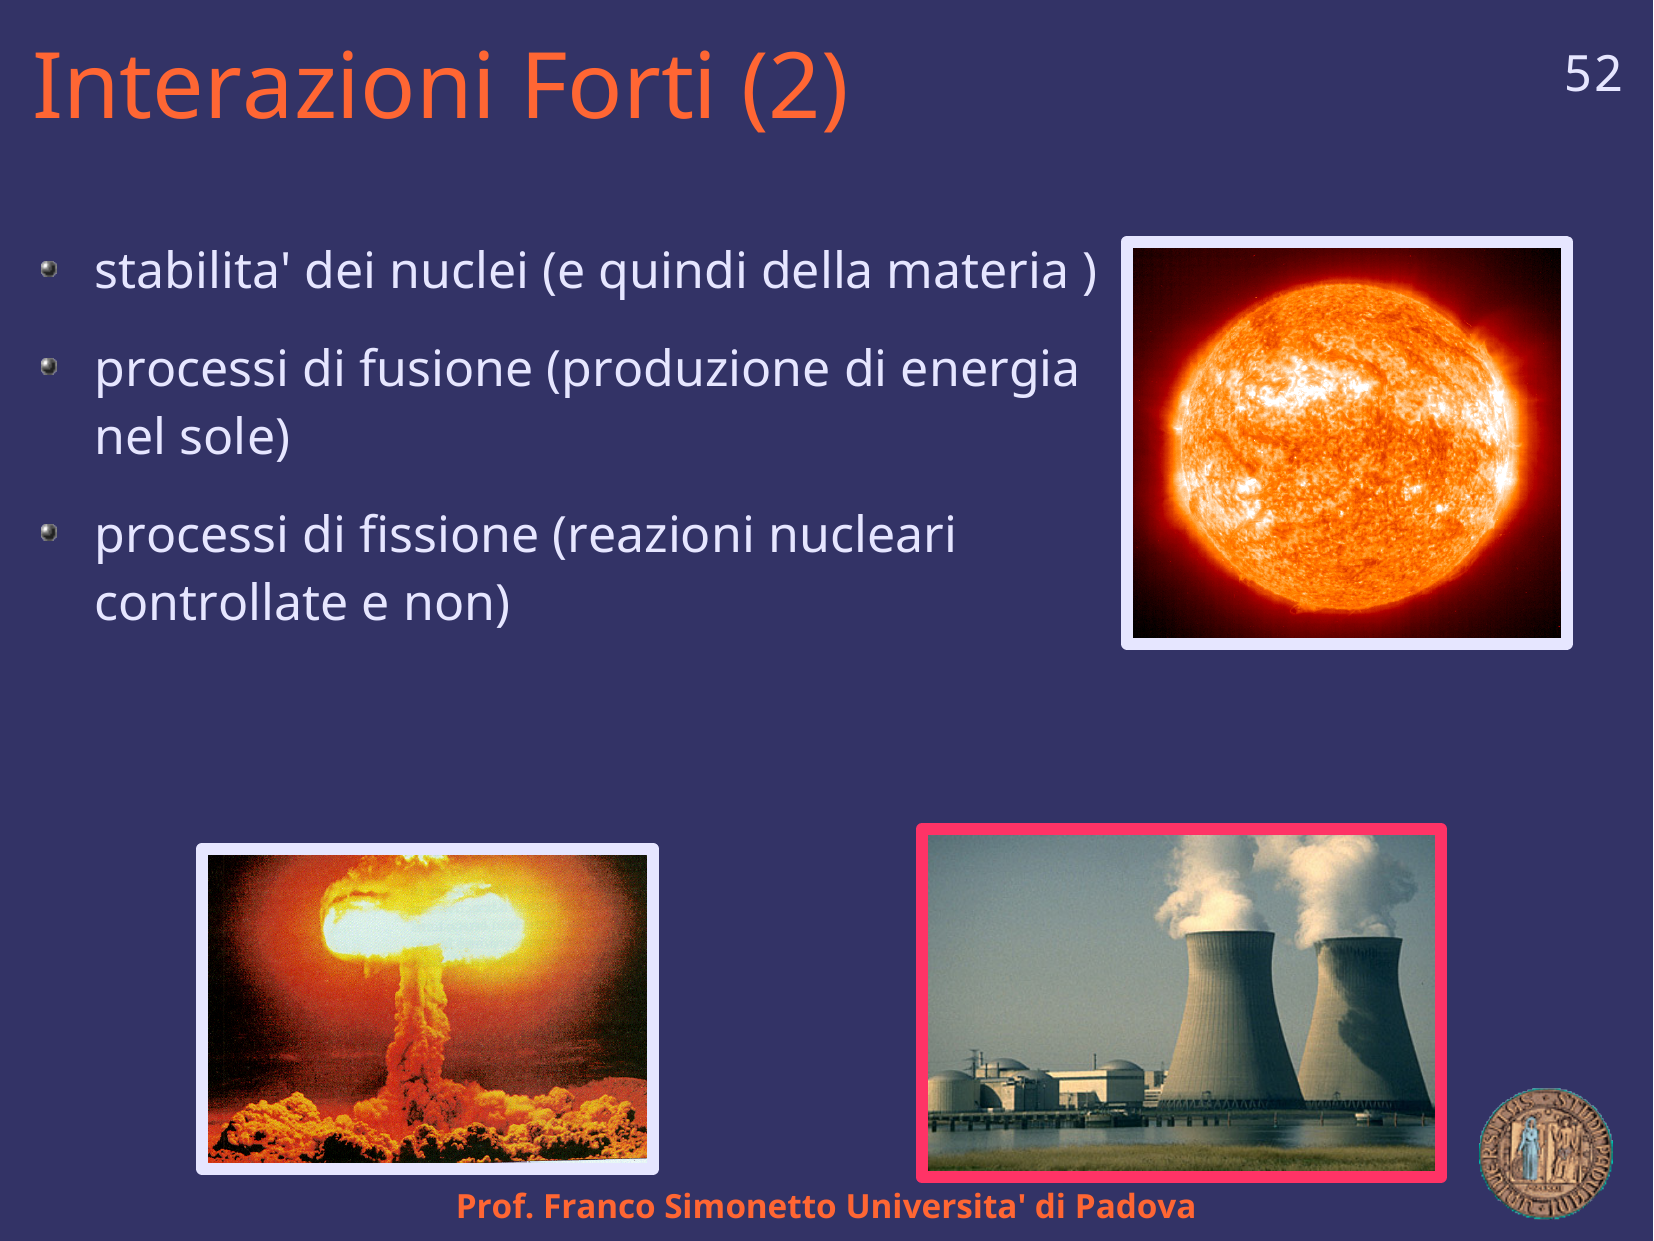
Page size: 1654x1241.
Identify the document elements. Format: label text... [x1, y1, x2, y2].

picture [927, 834, 1435, 1172]
picture [1479, 1087, 1613, 1221]
list stabilita' dei nuclei (e quindi della materia ) processi di fusione (produzione di energia nel sole) processi di fissione (reazioni nucleari controllate e non) [23, 234, 1126, 685]
picture [207, 854, 648, 1163]
title Interazioni Forti (2) [5, 13, 900, 153]
picture [1132, 247, 1561, 638]
